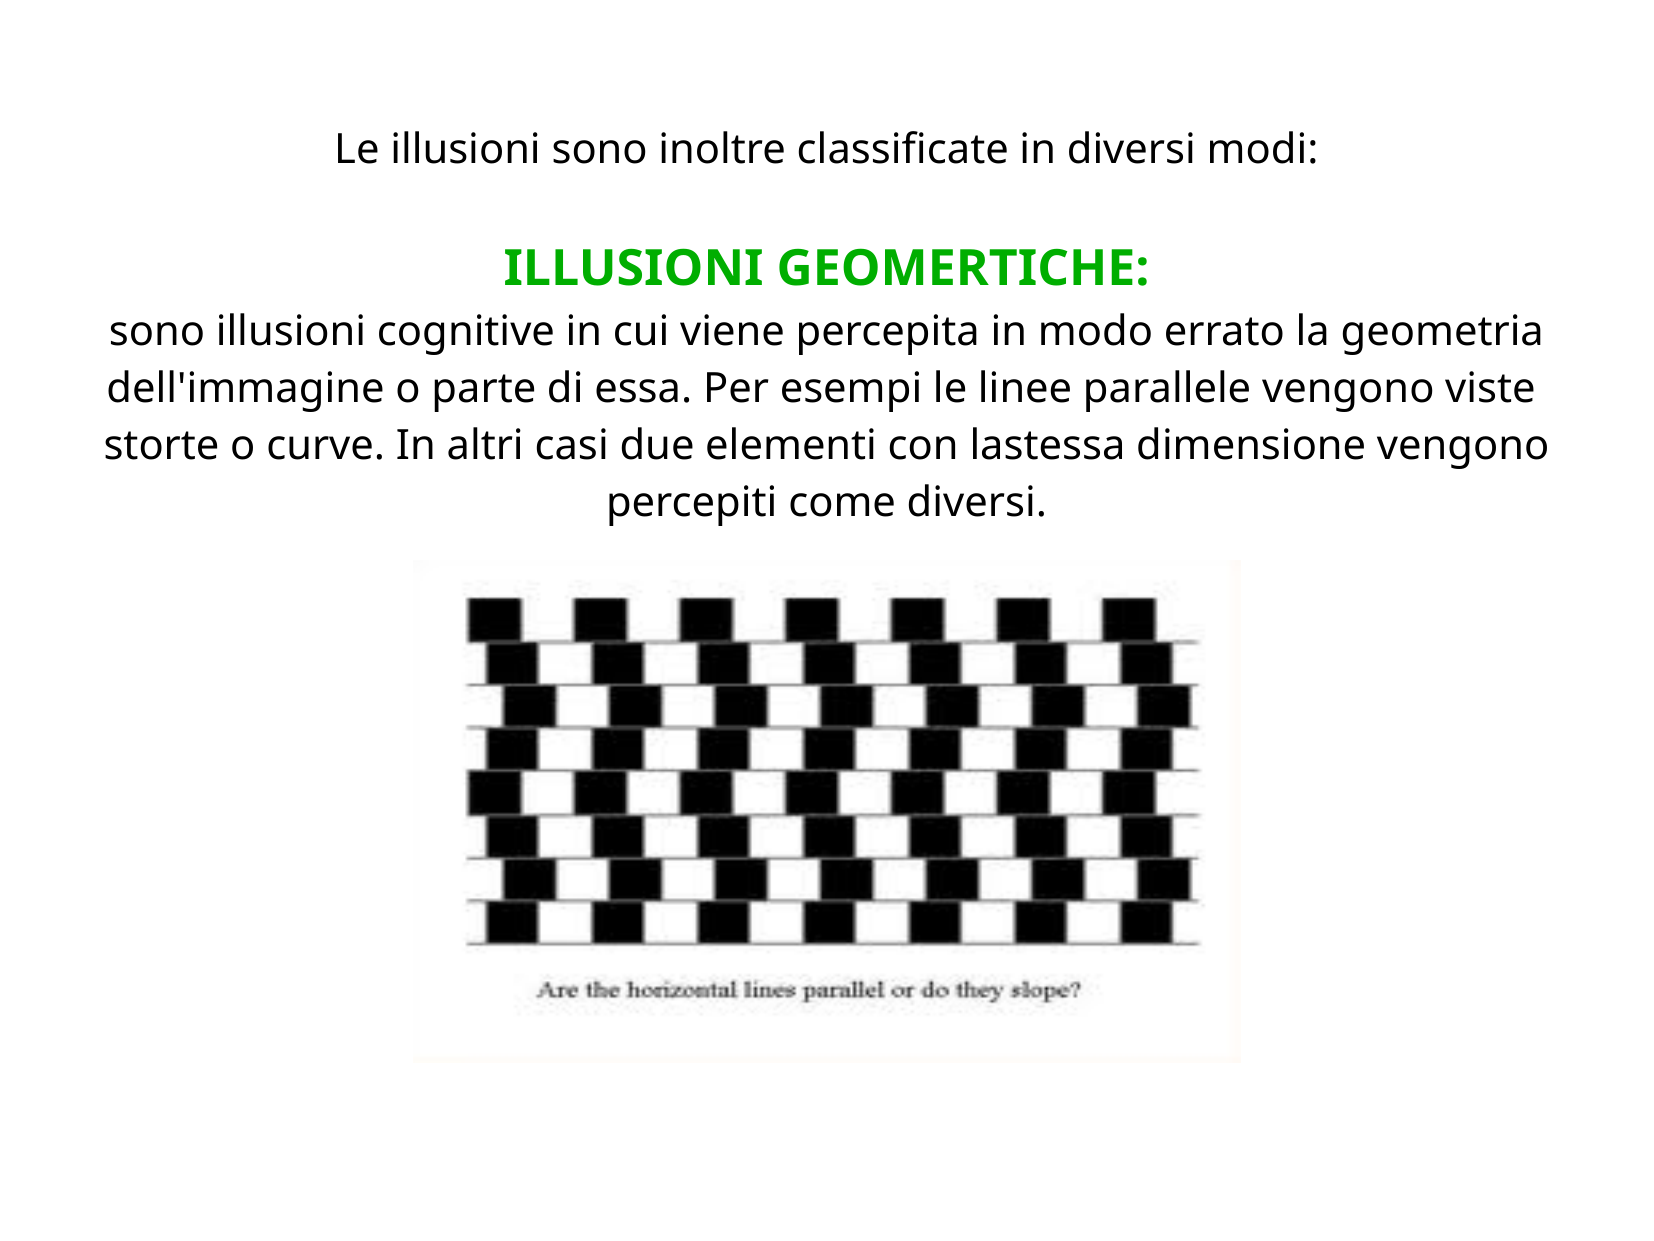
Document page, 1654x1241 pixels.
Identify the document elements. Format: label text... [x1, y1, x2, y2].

picture [413, 560, 1241, 1063]
subtitle Le illusioni sono inoltre classificate in diversi modi: ILLUSIONI GEOMERTICHE: sono illusioni cognitive in cui viene percepita in modo errato la geometria dell'immagine o parte di essa. Per esempi le linee parallele vengono viste storte o curve. In altri casi due elementi con lastessa dimensione vengono percepiti come diversi. [82, 56, 1571, 1102]
